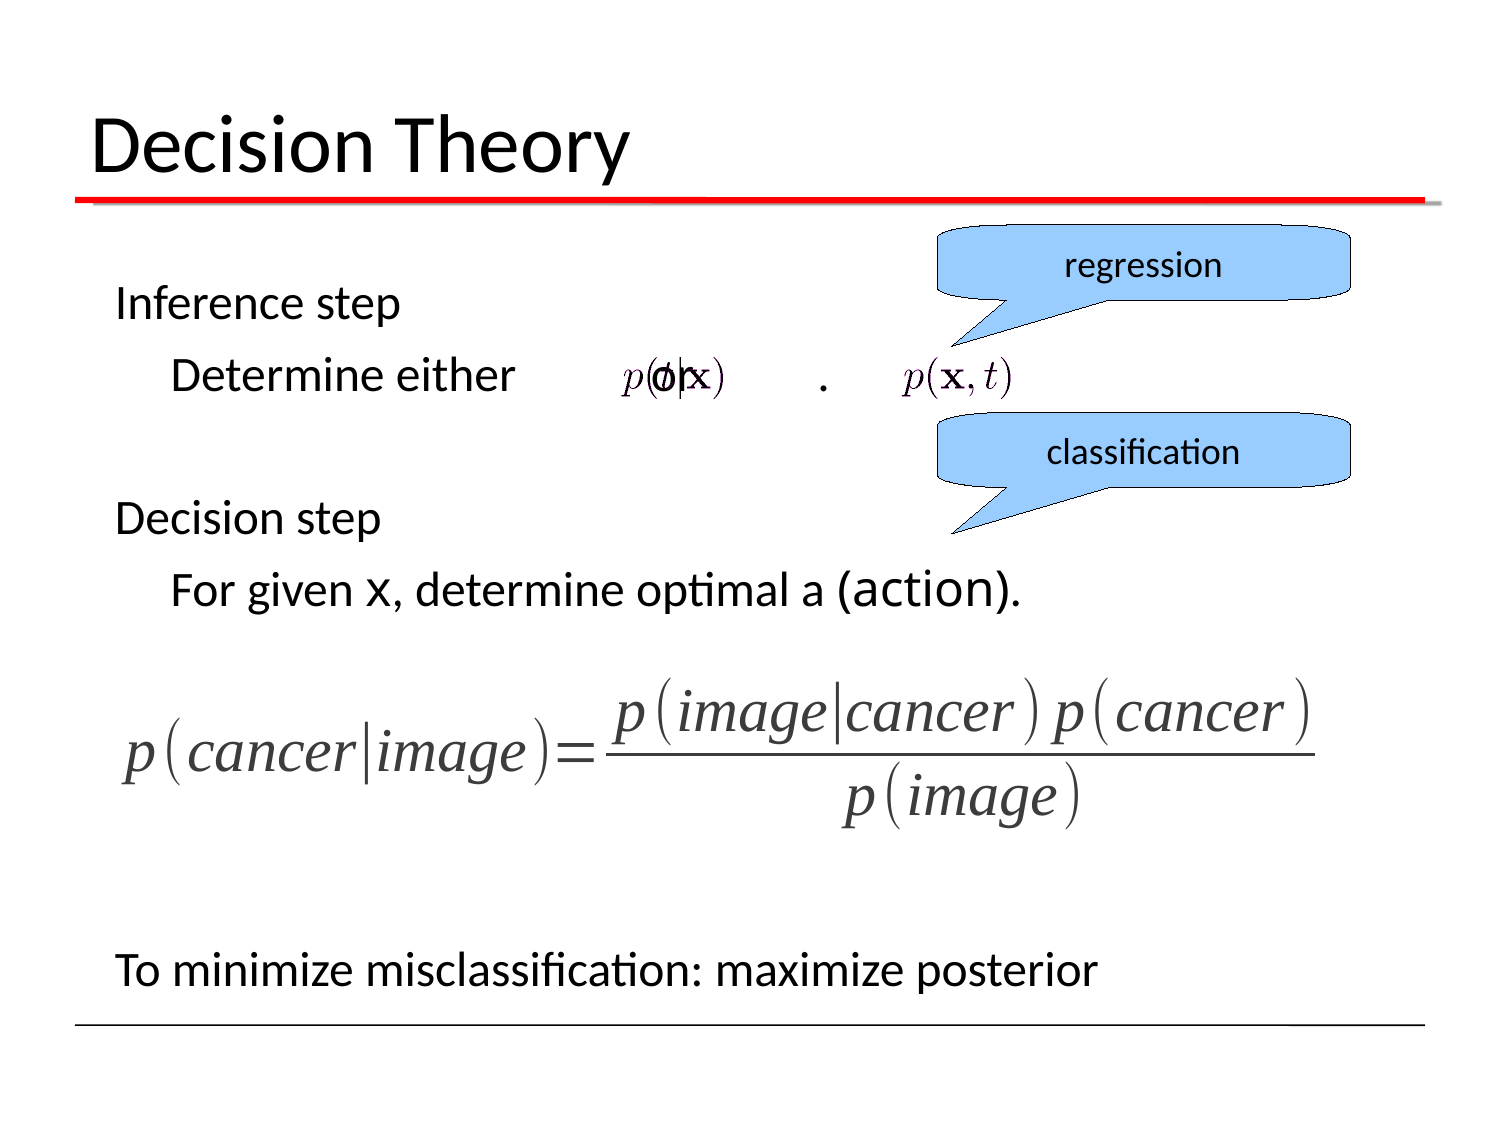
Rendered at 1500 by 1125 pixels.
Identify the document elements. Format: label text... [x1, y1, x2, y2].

title Decision Theory [75, 45, 1426, 233]
chart [112, 675, 1324, 834]
list Inference step Determine either or . Decision step For given x, determine optimal a (action). To minimize misclassification: maximize posterior [99, 262, 1401, 1005]
text_box classification [937, 412, 1351, 534]
text_box regression [937, 224, 1351, 347]
picture [897, 355, 1014, 402]
picture [617, 355, 726, 402]
